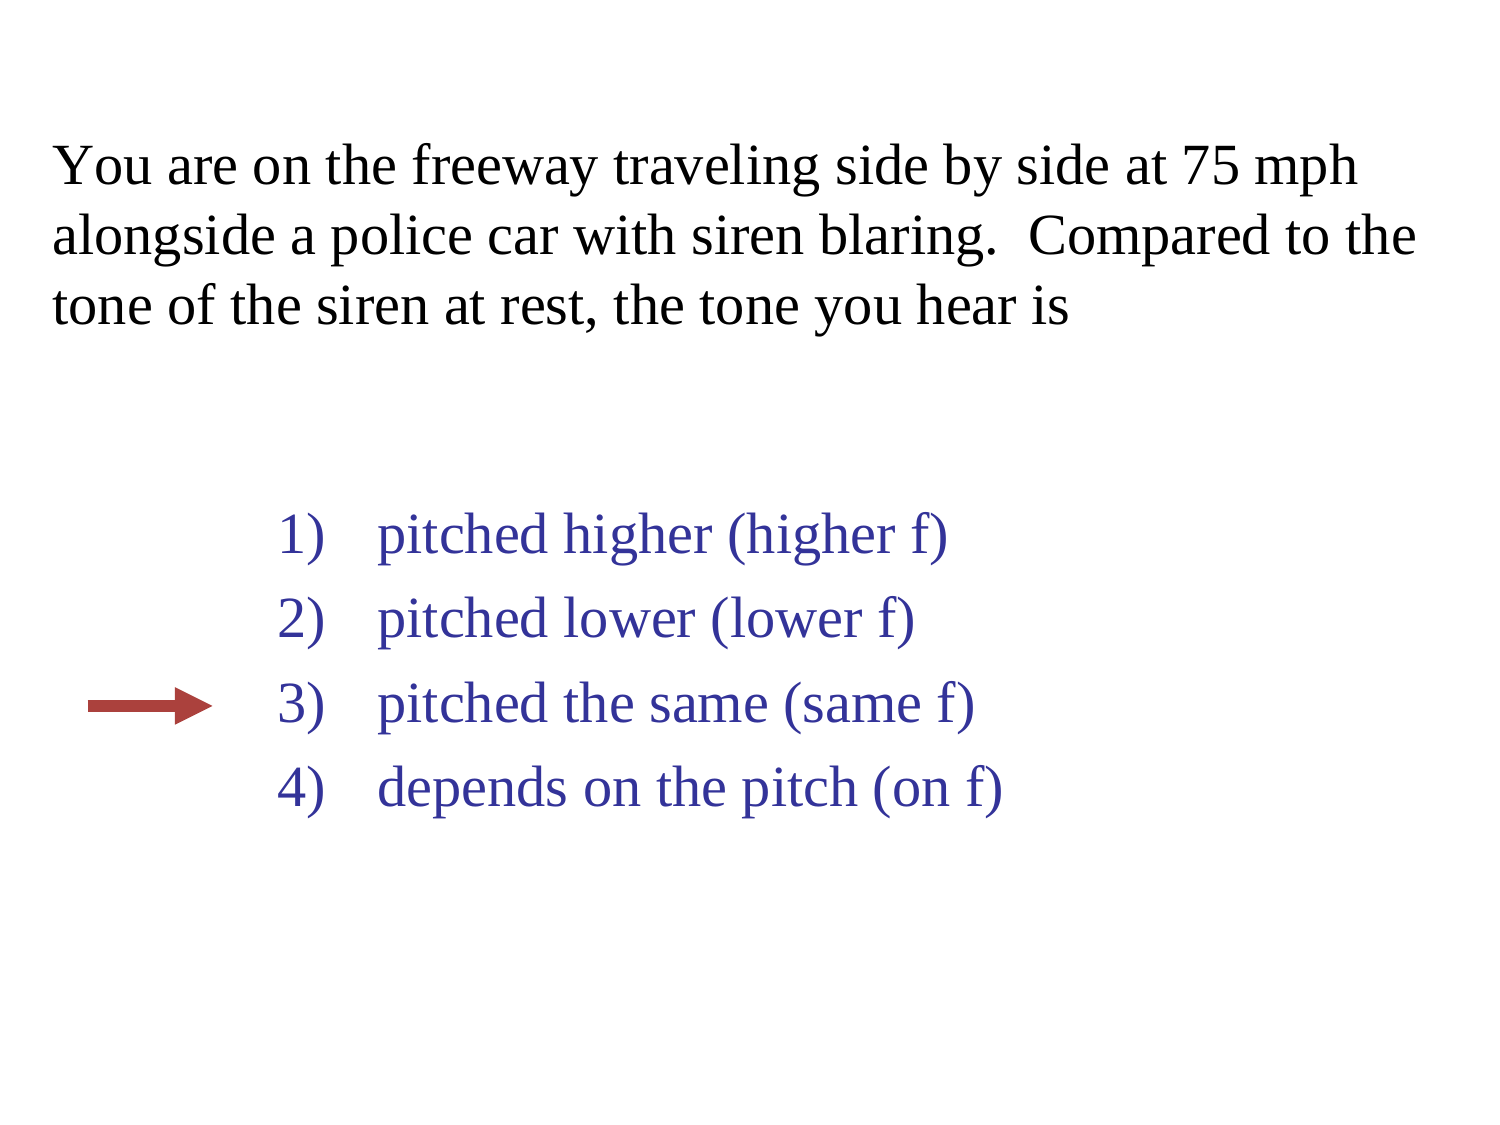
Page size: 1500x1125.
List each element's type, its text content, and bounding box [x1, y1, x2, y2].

list pitched higher (higher f) pitched lower (lower f) pitched the same (same f) depends on the pitch (on f) [262, 487, 1375, 926]
title You are on the freeway traveling side by side at 75 mph alongside a police car with siren blaring. Compared to the tone of the siren at rest, the tone you hear is [37, 75, 1500, 388]
